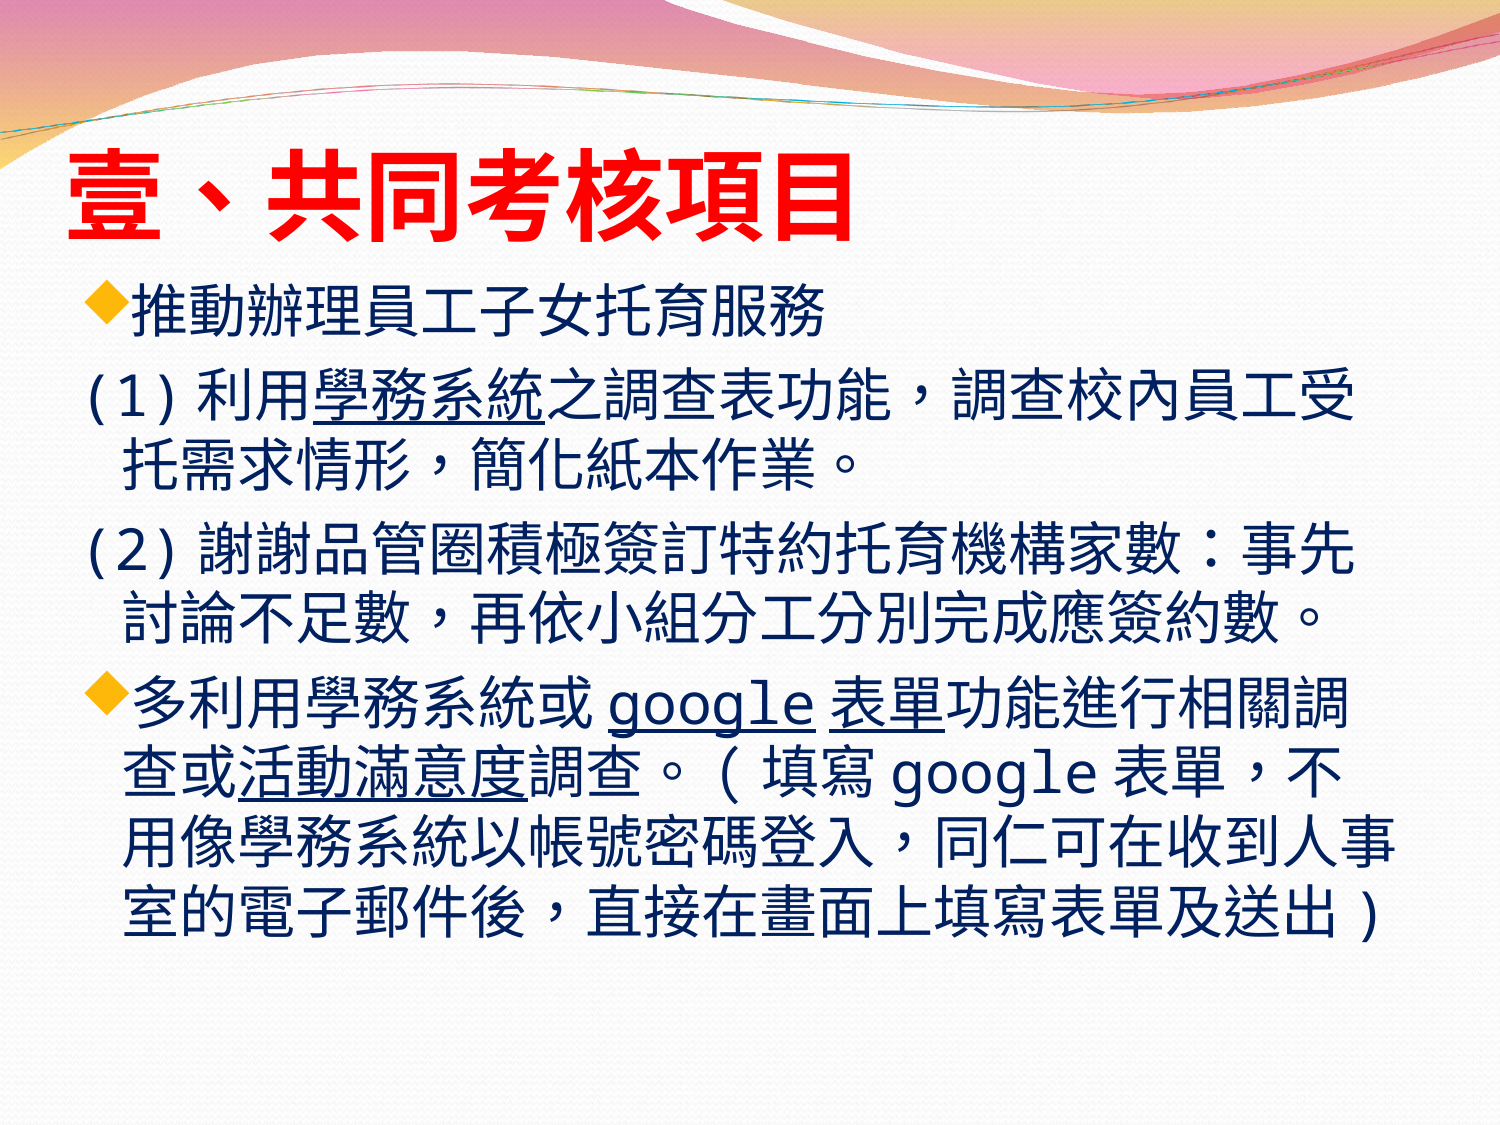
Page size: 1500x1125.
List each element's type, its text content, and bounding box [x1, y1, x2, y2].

picture [0, 0, 1500, 1125]
title 壹、共同考核項目 [64, 66, 1415, 254]
list 推動辦理員工子女托育服務 (1)利用學務系統之調查表功能，調查校內員工受托需求情形，簡化紙本作業。 (2)謝謝品管圈積極簽訂特約托育機構家數：事先討論不足數，再依小組分工分別完成應簽約數。 多利用學務系統或google表單功能進行相關調查或活動滿意度調查。(填寫google表單，不用像學務系統以帳號密碼登入，同仁可在收到人事室的電子郵件後，直接在畫面上填寫表單及送出) [64, 267, 1415, 988]
